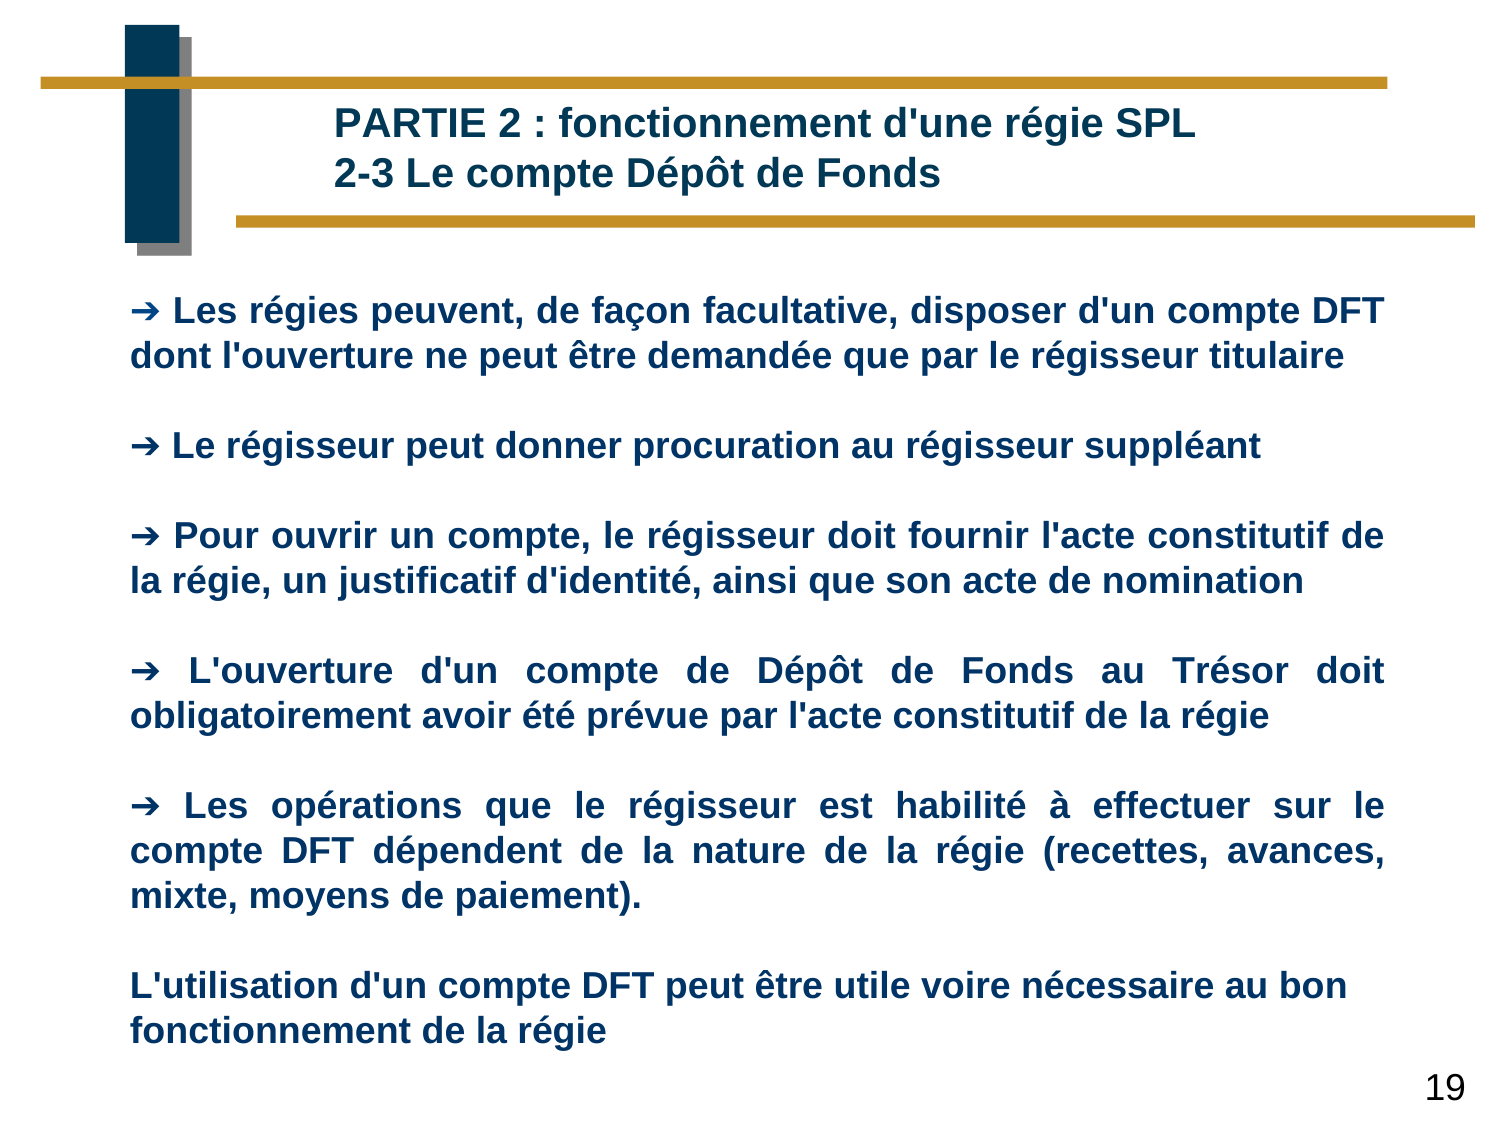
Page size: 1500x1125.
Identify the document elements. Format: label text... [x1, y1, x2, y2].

text_box [124, 24, 180, 68]
list 19 [1252, 1062, 1489, 1125]
list ➔ Les régies peuvent, de façon facultative, disposer d'un compte DFT dont l'ouverture ne peut être demandée que par le régisseur titulaire ➔ Le régisseur peut donner procuration au régisseur suppléant ➔ Pour ouvrir un compte, le régisseur doit fournir l'acte constitutif de la régie, un justificatif d'identité, ainsi que son acte de nomination ➔ L'ouverture d'un compte de Dépôt de Fonds au Trésor doit obligatoirement avoir été prévue par l'acte constitutif de la régie ➔ Les opérations que le régisseur est habilité à effectuer sur le compte DFT dépendent de la nature de la régie (recettes, avances, mixte, moyens de paiement). L'utilisation d'un compte DFT peut être utile voire nécessaire au bon fonctionnement de la régie [129, 286, 1386, 1052]
text_box PARTIE 2 : fonctionnement d'une régie SPL 2-3 Le compte Dépôt de Fonds [318, 179, 1316, 249]
text_box [236, 215, 318, 228]
title [121, 68, 1438, 179]
text_box [124, 179, 180, 243]
text_box [40, 76, 121, 89]
text_box [1316, 215, 1475, 228]
